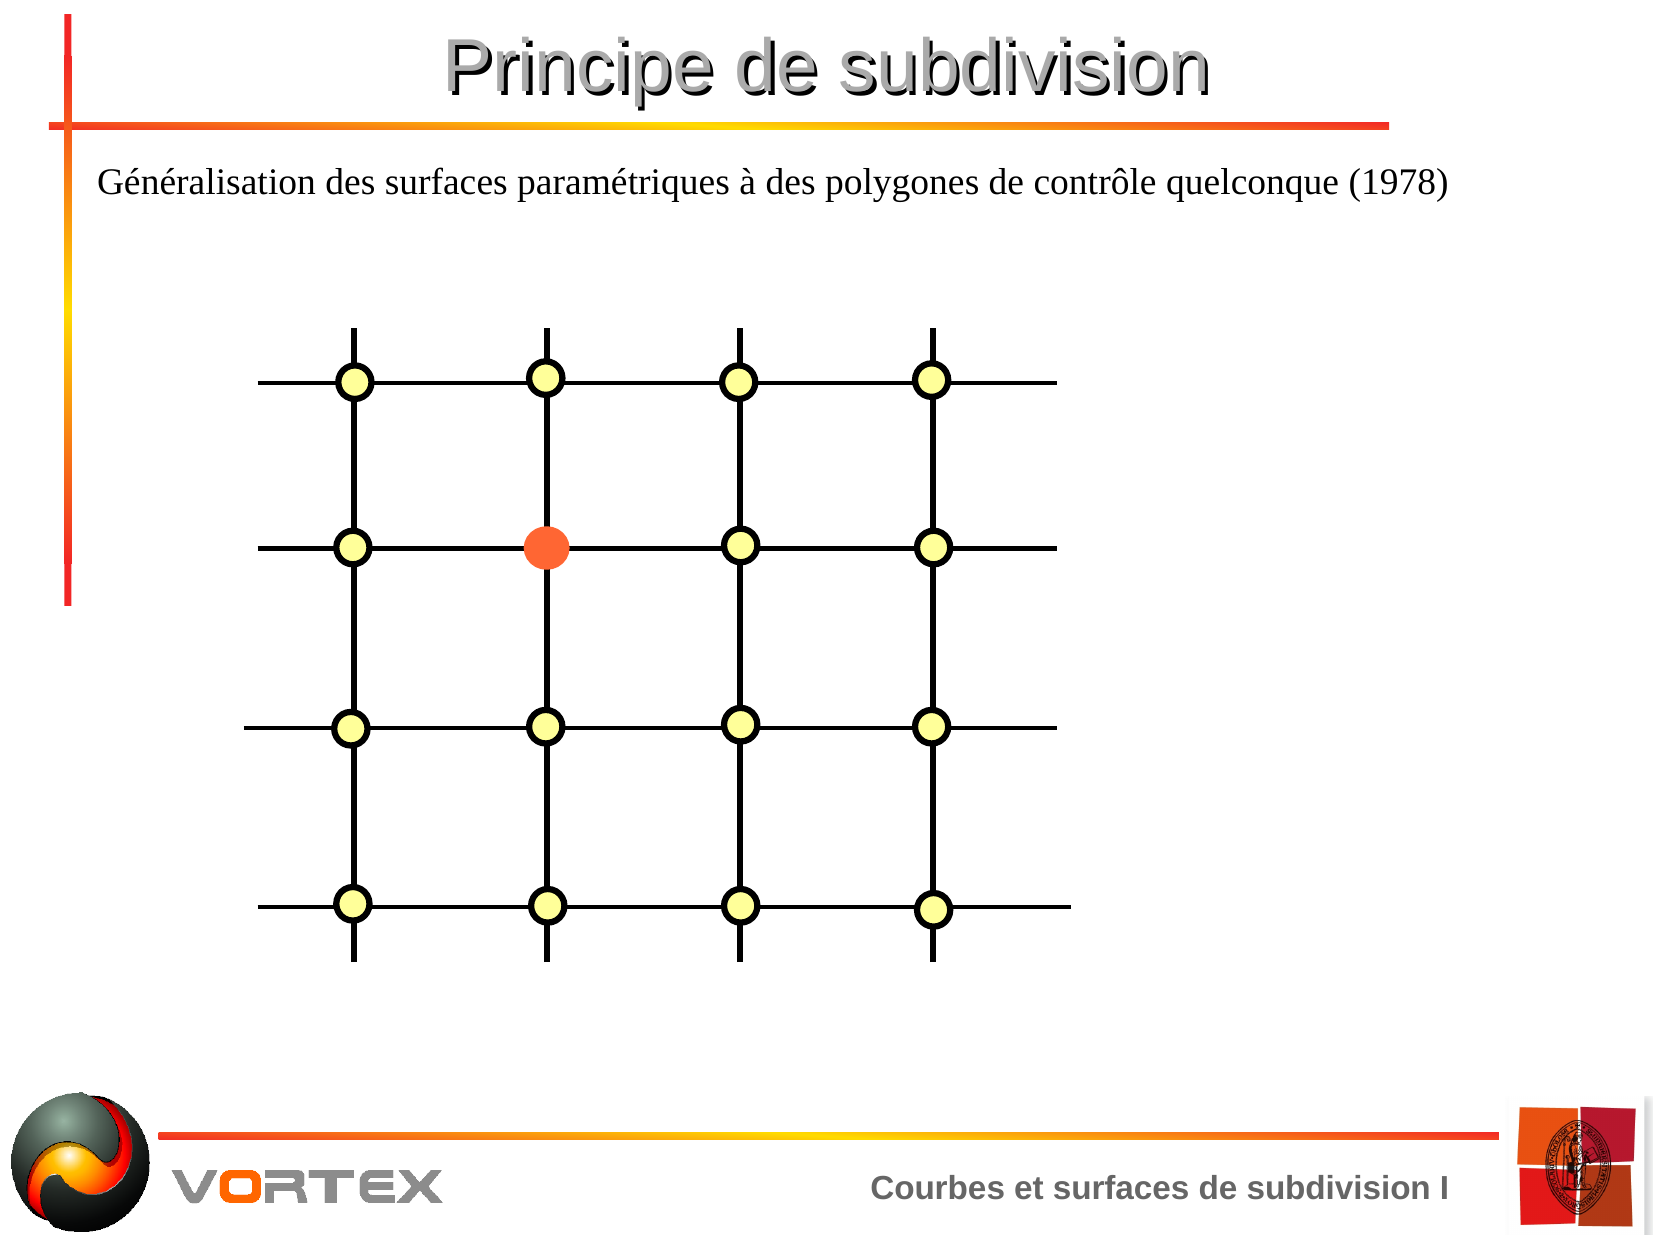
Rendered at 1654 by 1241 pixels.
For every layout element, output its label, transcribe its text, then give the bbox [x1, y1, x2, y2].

text_box [529, 709, 563, 744]
text_box [722, 365, 756, 399]
text_box [334, 711, 368, 746]
text_box [915, 363, 949, 397]
text_box [338, 365, 372, 399]
text_box [529, 361, 563, 395]
text_box [915, 709, 949, 744]
text_box [526, 529, 567, 567]
text_box [724, 707, 758, 742]
title Principe de subdivision [0, 1, 1654, 130]
text_box [917, 530, 951, 565]
text_box [336, 530, 370, 565]
text_box [917, 893, 951, 927]
text_box [724, 528, 758, 563]
picture [11, 1092, 443, 1232]
text_box [531, 889, 565, 923]
list Généralisation des surfaces paramétriques à des polygones de contrôle quelconque (1978) [79, 160, 1569, 1103]
text_box [724, 889, 758, 923]
text_box [336, 887, 370, 921]
picture [1505, 1096, 1653, 1235]
